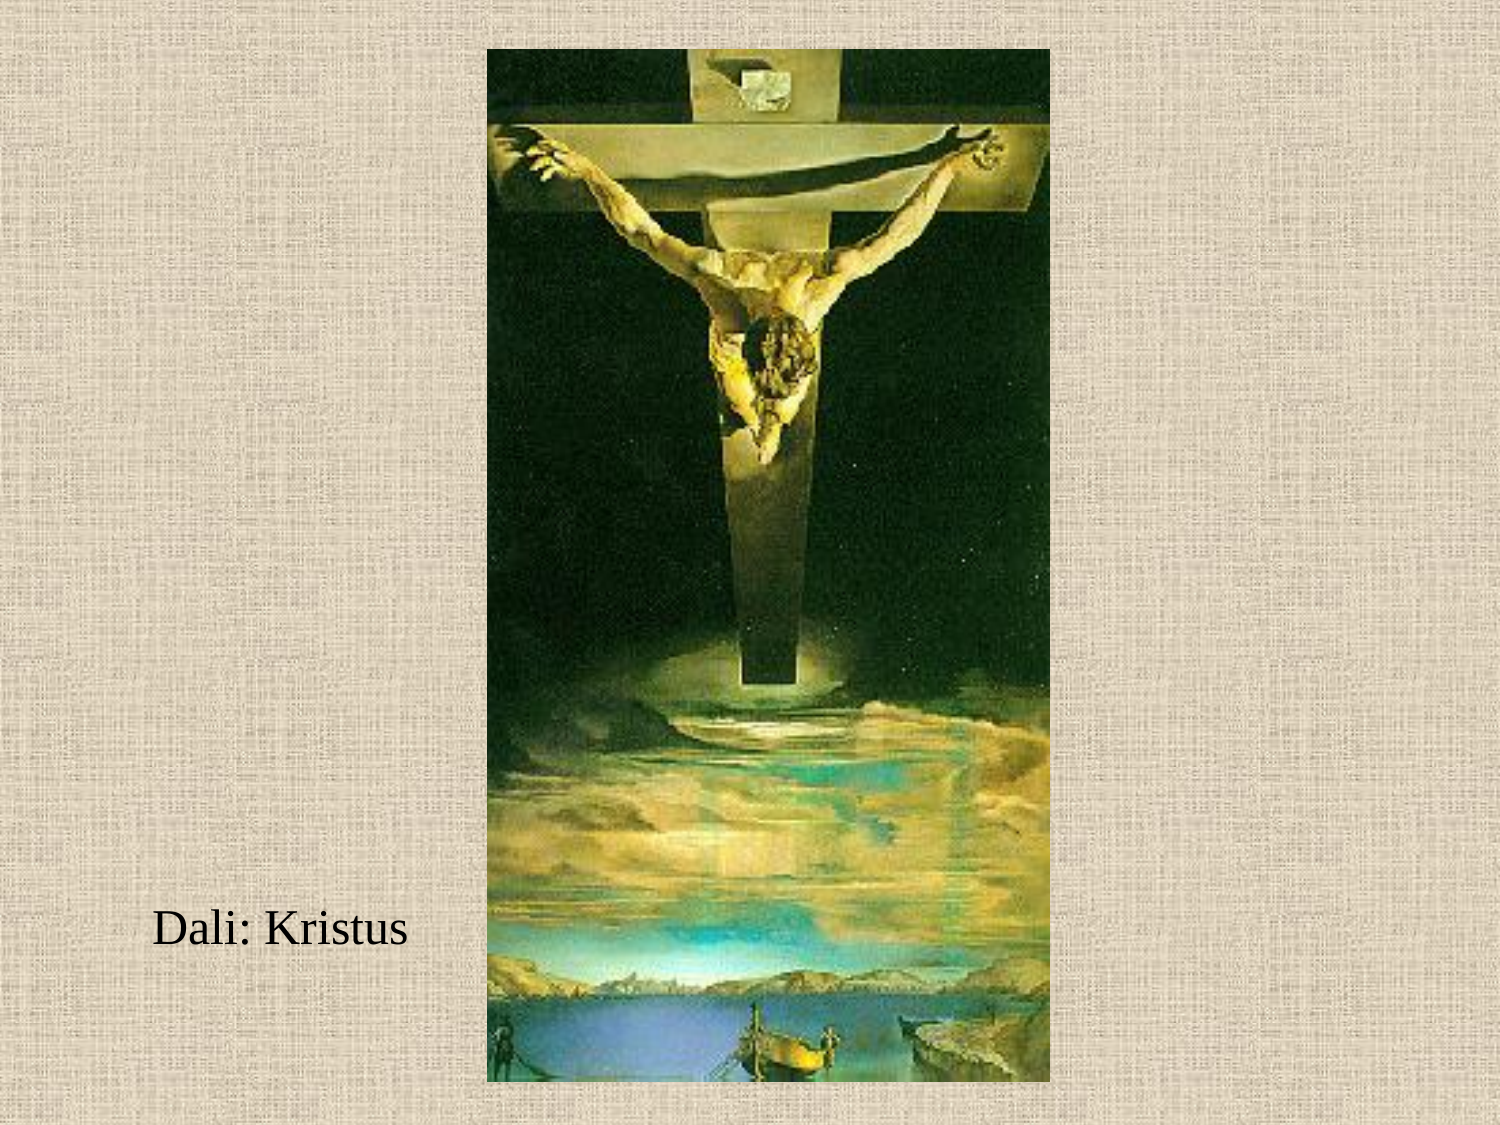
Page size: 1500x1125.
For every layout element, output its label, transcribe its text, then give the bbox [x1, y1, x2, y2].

text_box Dali: Kristus [137, 887, 425, 963]
picture [0, 0, 1500, 1125]
